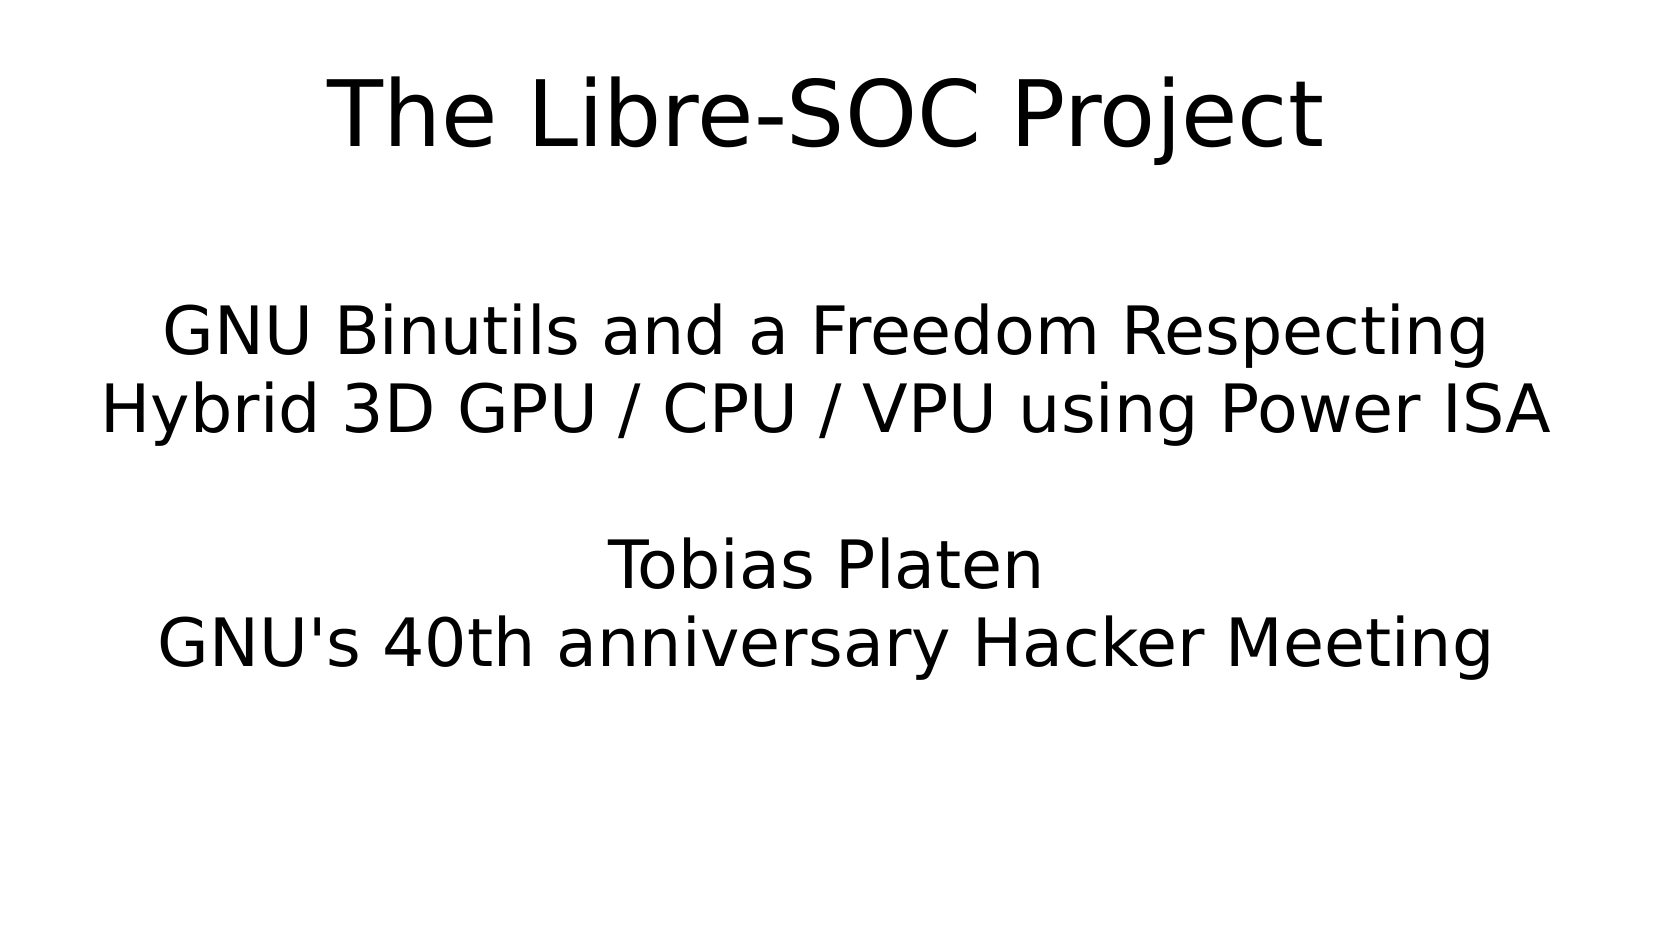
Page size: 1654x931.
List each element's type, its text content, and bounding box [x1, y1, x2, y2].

subtitle GNU Binutils and a Freedom Respecting Hybrid 3D GPU / CPU / VPU using Power ISA Tobias Platen GNU's 40th anniversary Hacker Meeting [82, 217, 1571, 758]
title The Libre-SOC Project [82, 37, 1571, 193]
